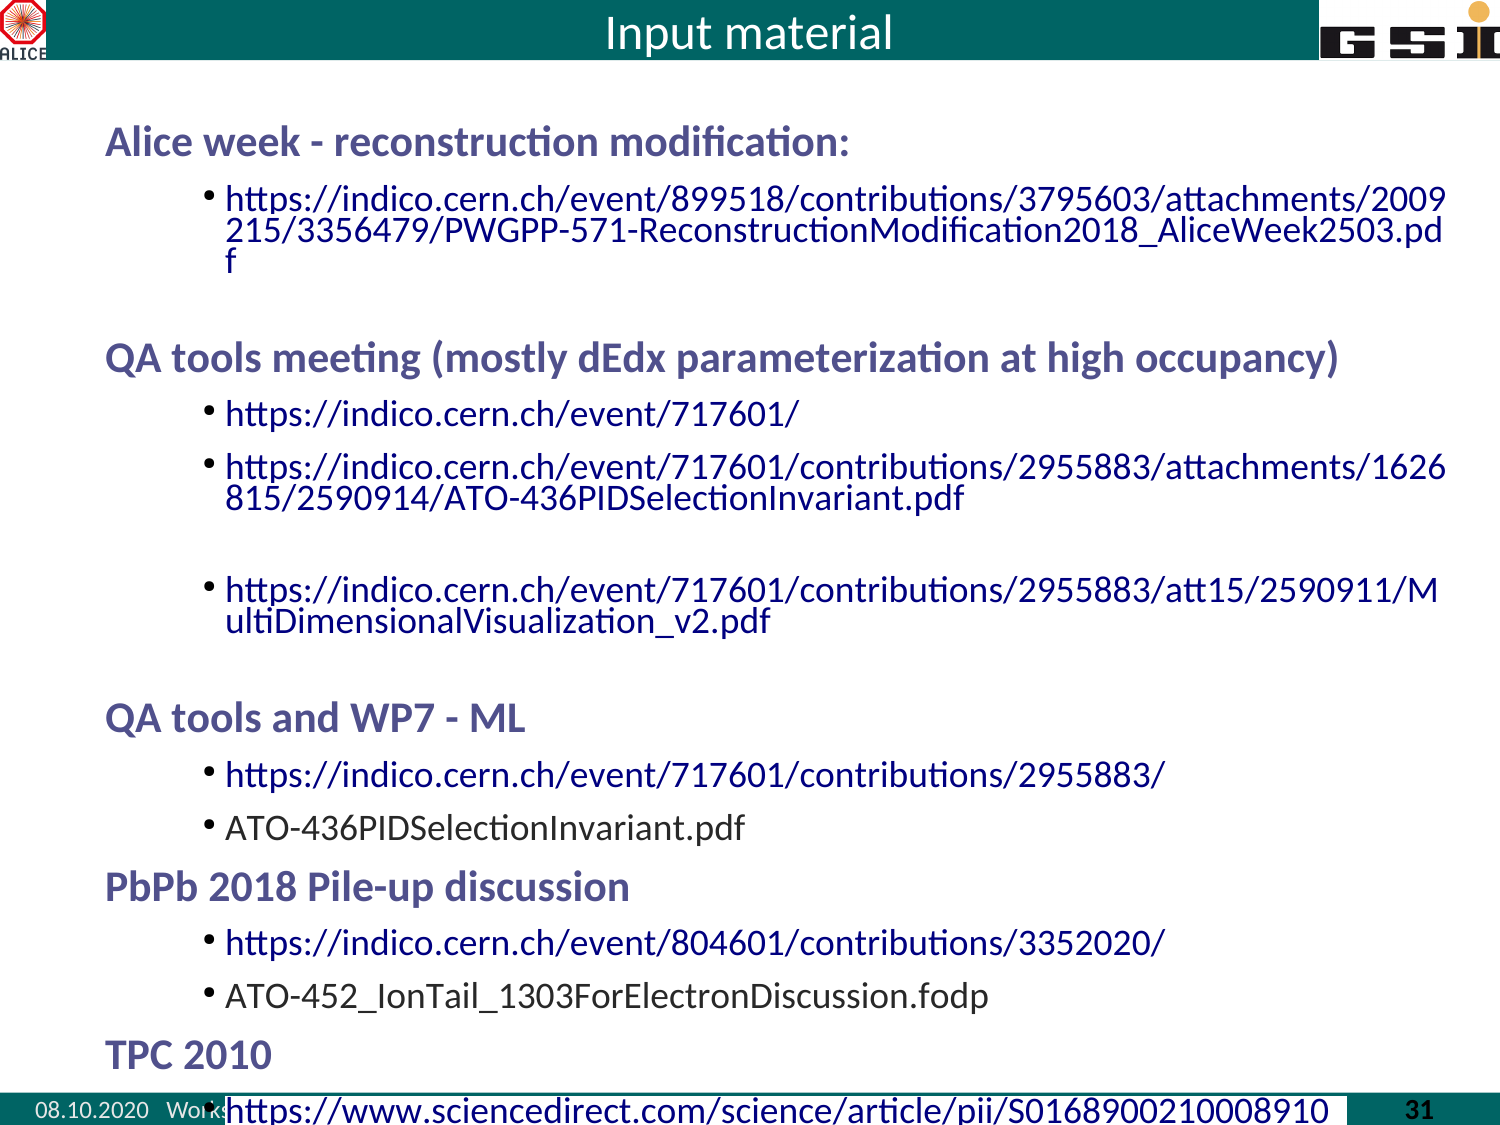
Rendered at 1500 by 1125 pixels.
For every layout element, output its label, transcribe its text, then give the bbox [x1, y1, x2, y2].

title Input material [75, 0, 1424, 68]
list Alice week - reconstruction modification: https://indico.cern.ch/event/899518/contributions/3795603/attachments/2009215/3356479/PWGPP-571-ReconstructionModification2018_AliceWeek2503.pdf QA tools meeting (mostly dEdx parameterization at high occupancy) https://indico.cern.ch/event/717601/ https://indico.cern.ch/event/717601/contributions/2955883/attachments/1626815/2590914/ATO-436PIDSelectionInvariant.pdf https://indico.cern.ch/event/717601/contributions/2955883/att15/2590911/MultiDimensionalVisualization_v2.pdf QA tools and WP7 - ML https://indico.cern.ch/event/717601/contributions/2955883/ ATO-436PIDSelectionInvariant.pdf PbPb 2018 Pile-up discussion https://indico.cern.ch/event/804601/contributions/3352020/ ATO-452_IonTail_1303ForElectronDiscussion.fodp TPC 2010 https://www.sciencedirect.com/science/article/pii/S0168900210008910 [105, 112, 1456, 1013]
picture [1424, 0, 1500, 60]
picture [0, 0, 46, 60]
